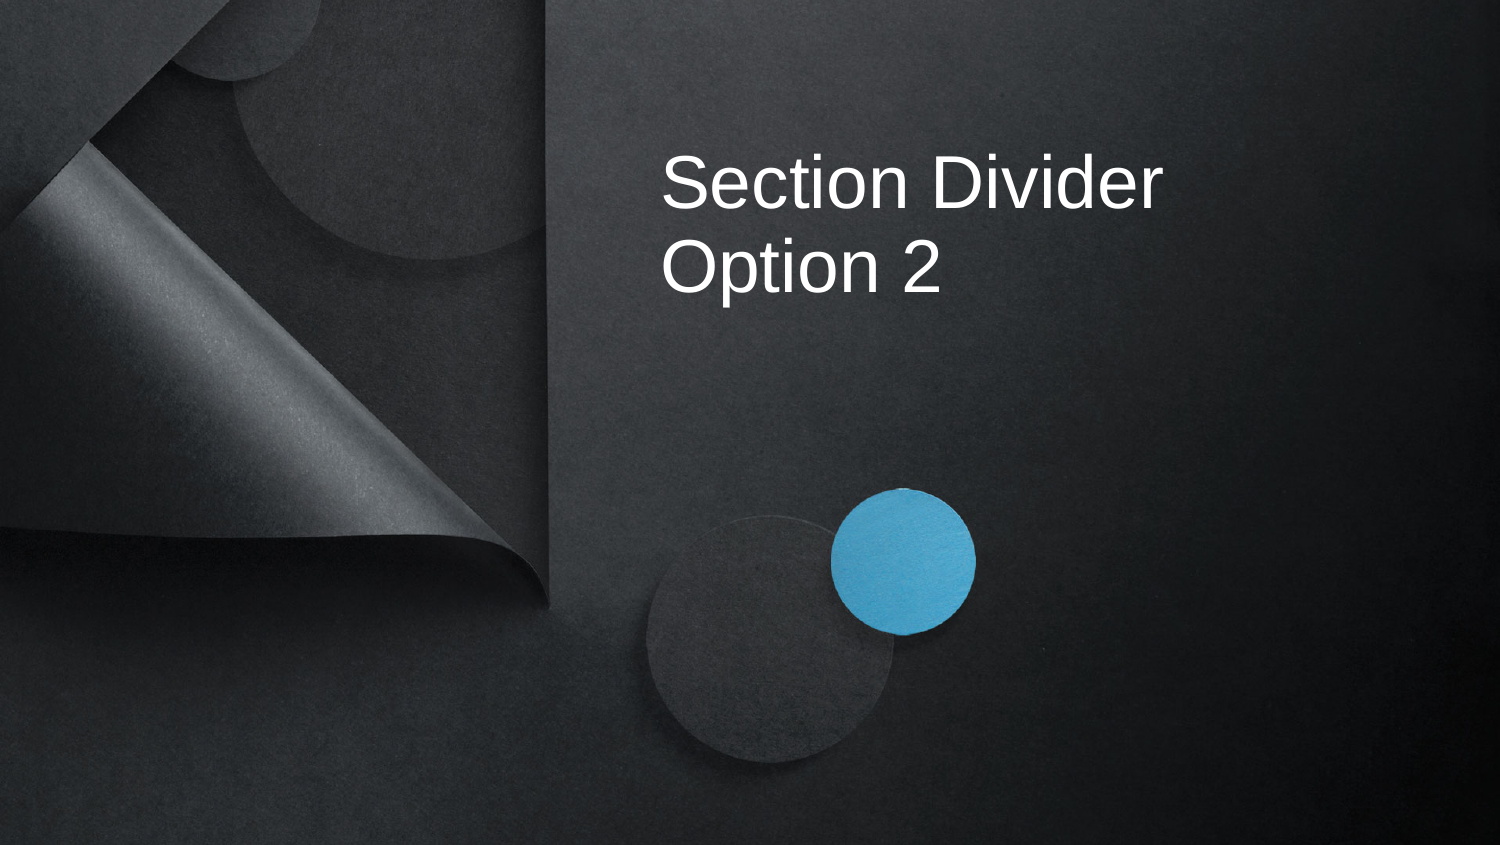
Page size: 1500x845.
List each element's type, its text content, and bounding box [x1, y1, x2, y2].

title Section Divider Option 2 [660, 141, 1306, 466]
picture [0, 0, 1500, 845]
